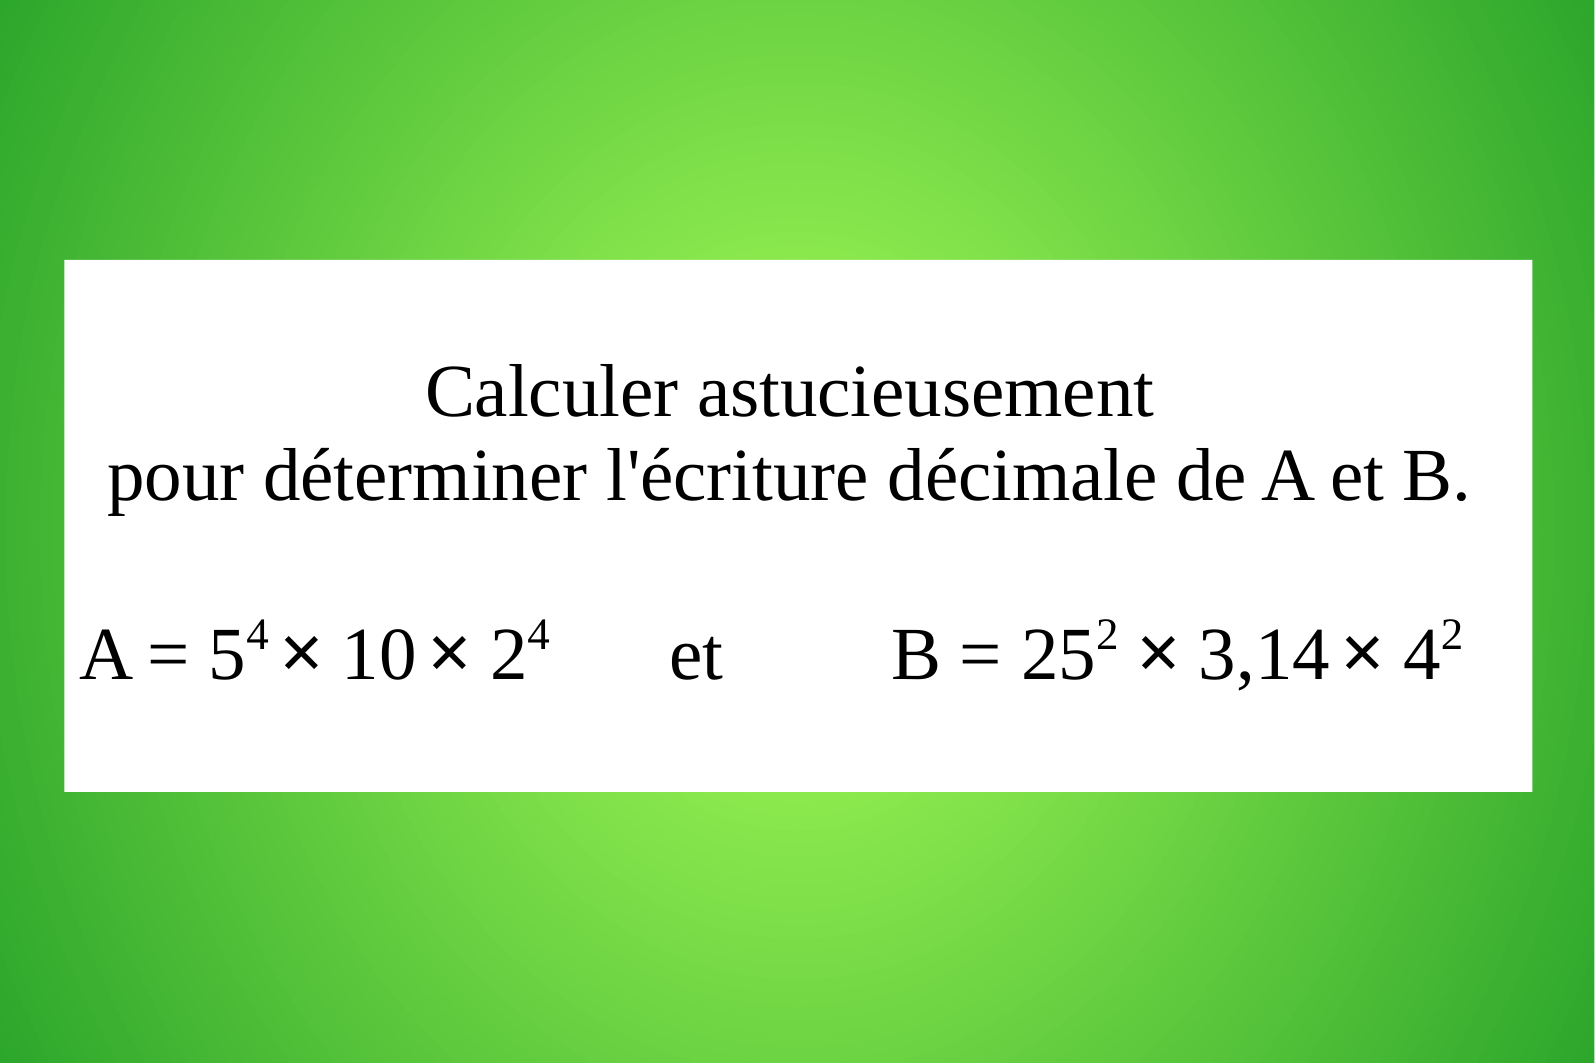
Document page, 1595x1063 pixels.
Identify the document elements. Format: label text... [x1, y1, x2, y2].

picture [0, 0, 1595, 1063]
text_box Calculer astucieusement pour déterminer l'écriture décimale de A et B. A = 54 × 10 × 24 et B = 252 × 3,14 × 42 [64, 259, 1533, 790]
